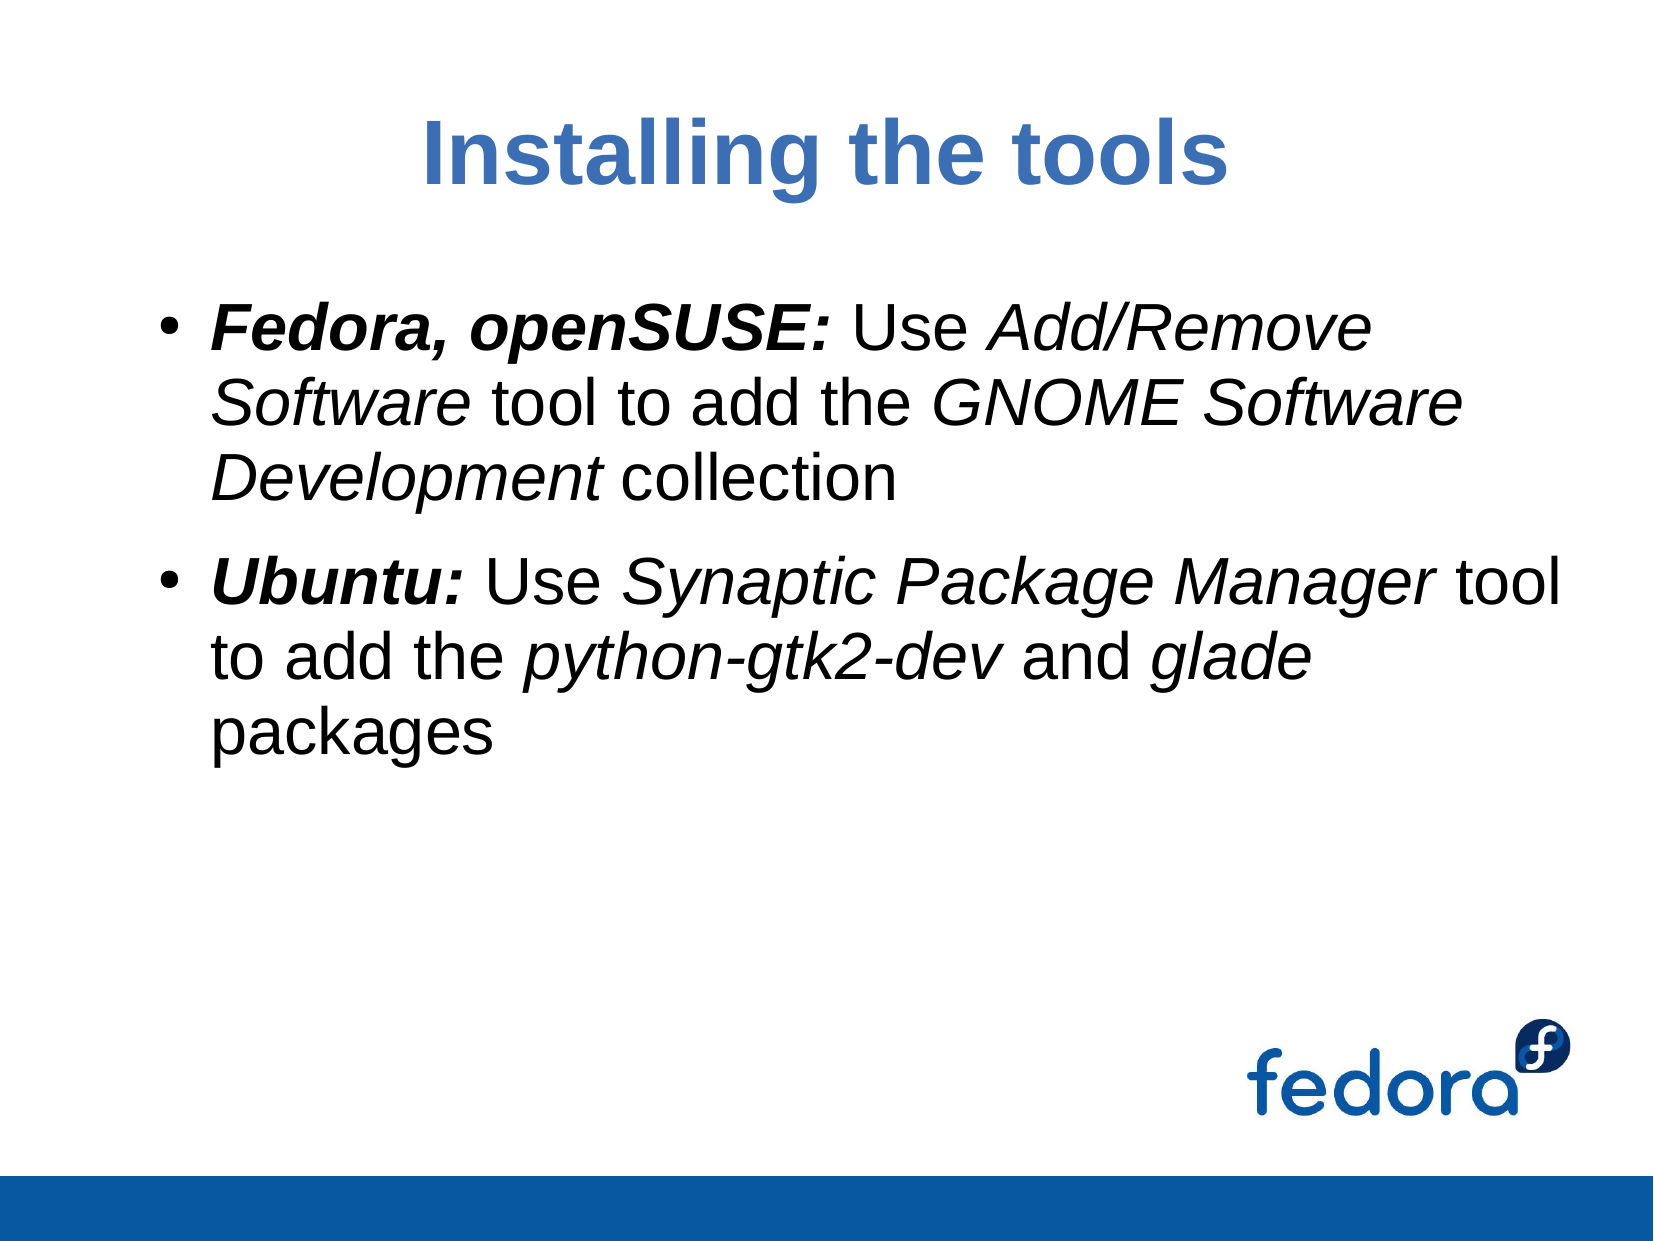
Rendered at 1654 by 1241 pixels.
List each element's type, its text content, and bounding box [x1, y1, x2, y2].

title Installing the tools [82, 56, 1571, 250]
picture [0, 1176, 1653, 1241]
picture [1237, 1010, 1576, 1125]
list Fedora, openSUSE: Use Add/Remove Software tool to add the GNOME Software Development collection Ubuntu: Use Synaptic Package Manager tool to add the python-gtk2-dev and glade packages [82, 290, 1571, 1095]
